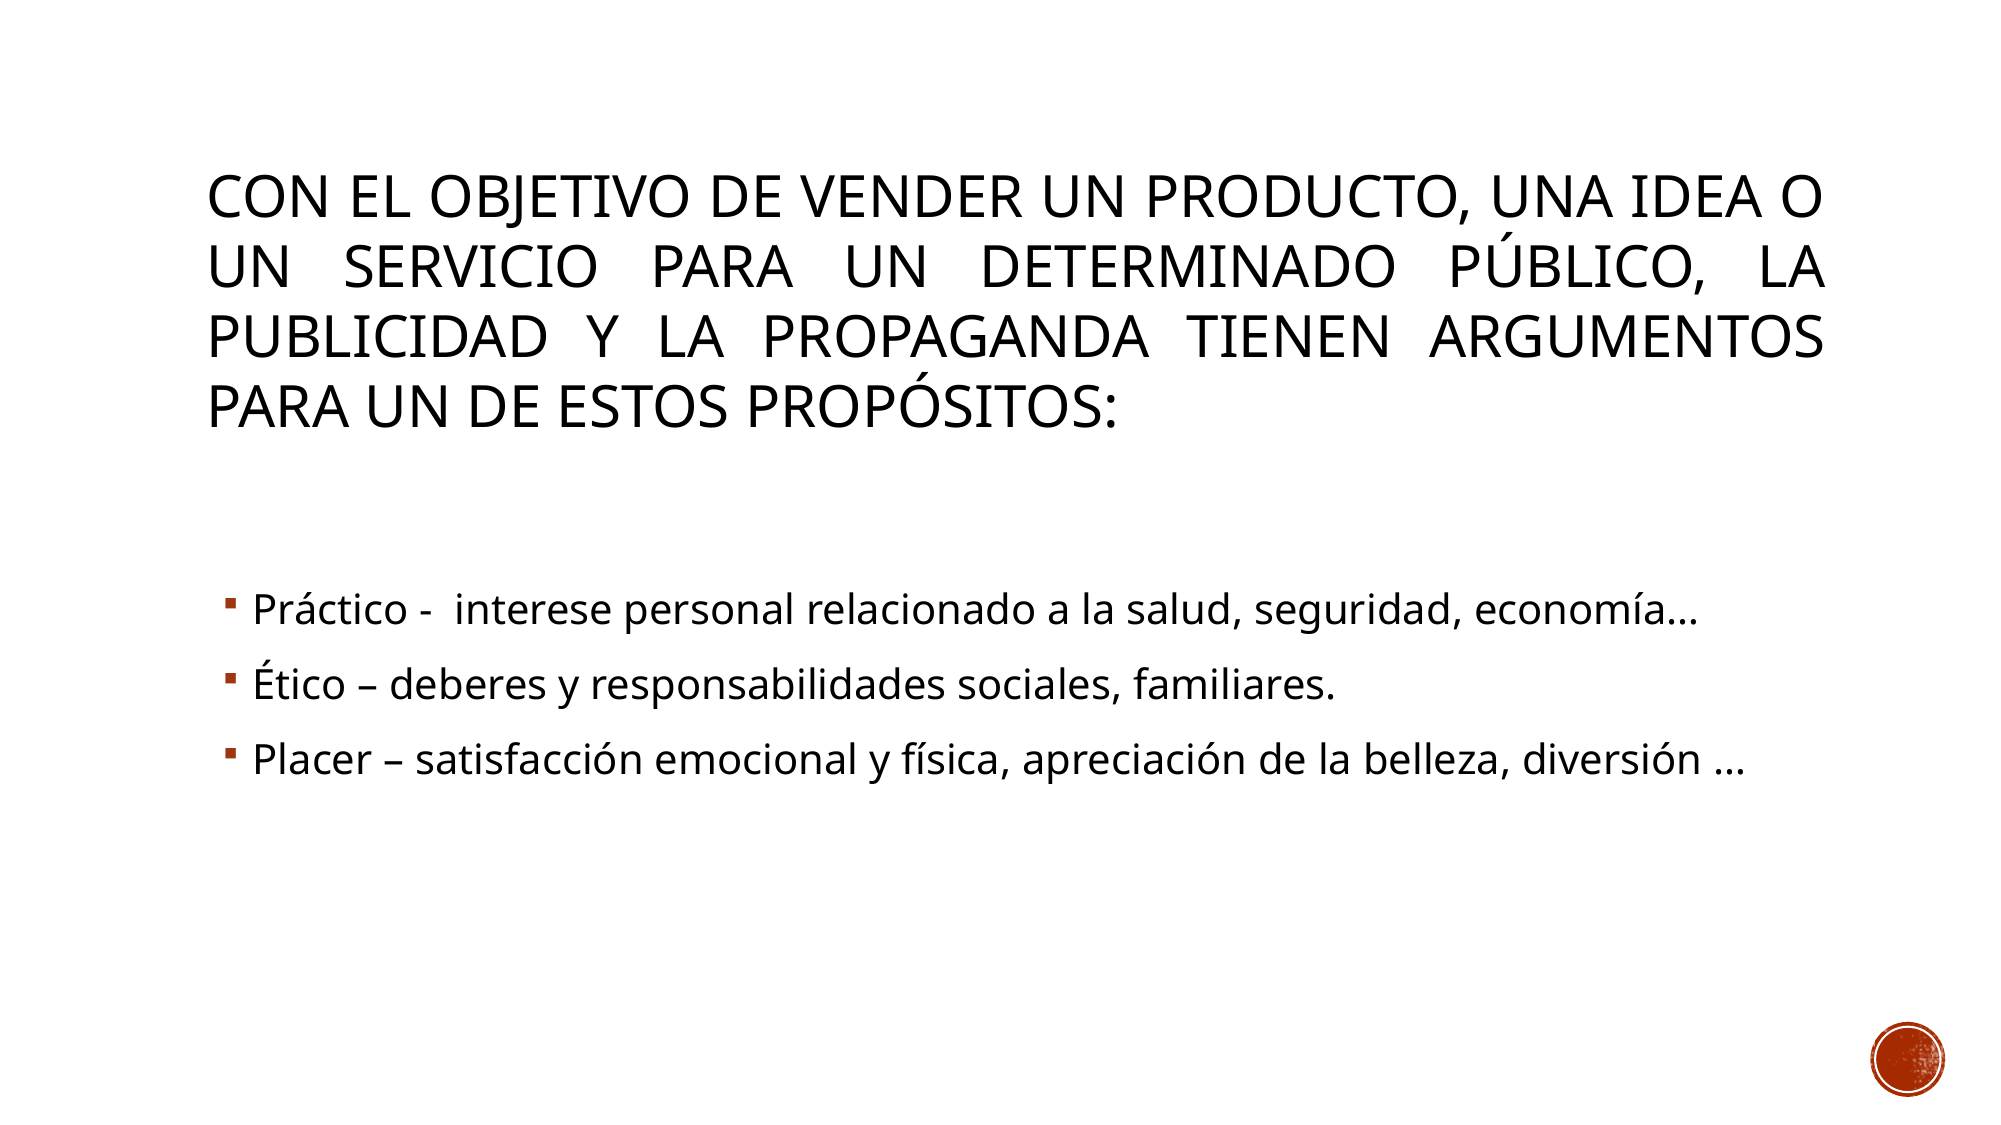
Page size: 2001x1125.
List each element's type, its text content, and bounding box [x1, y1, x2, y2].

title Con el objetivo de vender un producto, una idea o un servicio para un determinado público, la publicidad y la propaganda tienen argumentos para un de estos propósitos: [191, 128, 1842, 469]
picture [1870, 1021, 1946, 1097]
list Práctico - interese personal relacionado a la salud, seguridad, economía… Ético – deberes y responsabilidades sociales, familiares. Placer – satisfacción emocional y física, apreciación de la belleza, diversión … [207, 575, 1826, 923]
